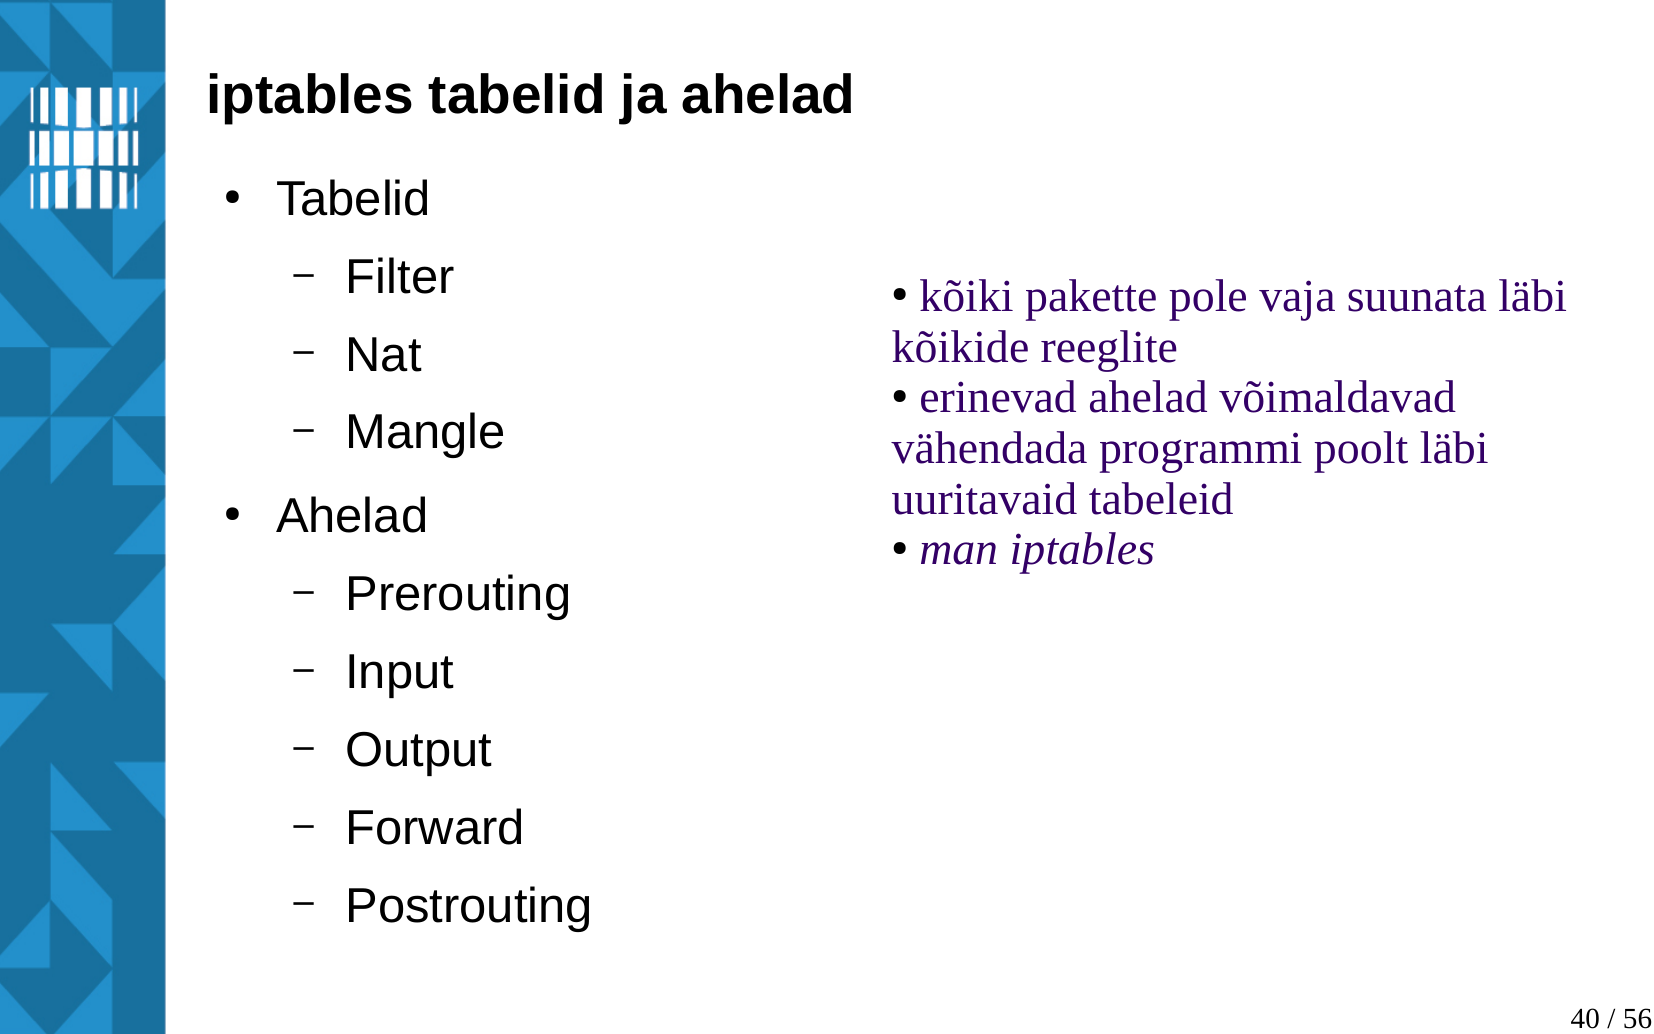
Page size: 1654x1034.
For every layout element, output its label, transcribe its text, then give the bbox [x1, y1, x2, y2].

text_box kõiki pakette pole vaja suunata läbi kõikide reeglite erinevad ahelad võimaldavad vähendada programmi poolt läbi uuritavaid tabeleid man iptables [891, 270, 1601, 576]
list Tabelid Filter Nat Mangle Ahelad Prerouting Input Output Forward Postrouting [206, 170, 1565, 938]
title iptables tabelid ja ahelad [206, 41, 1595, 148]
